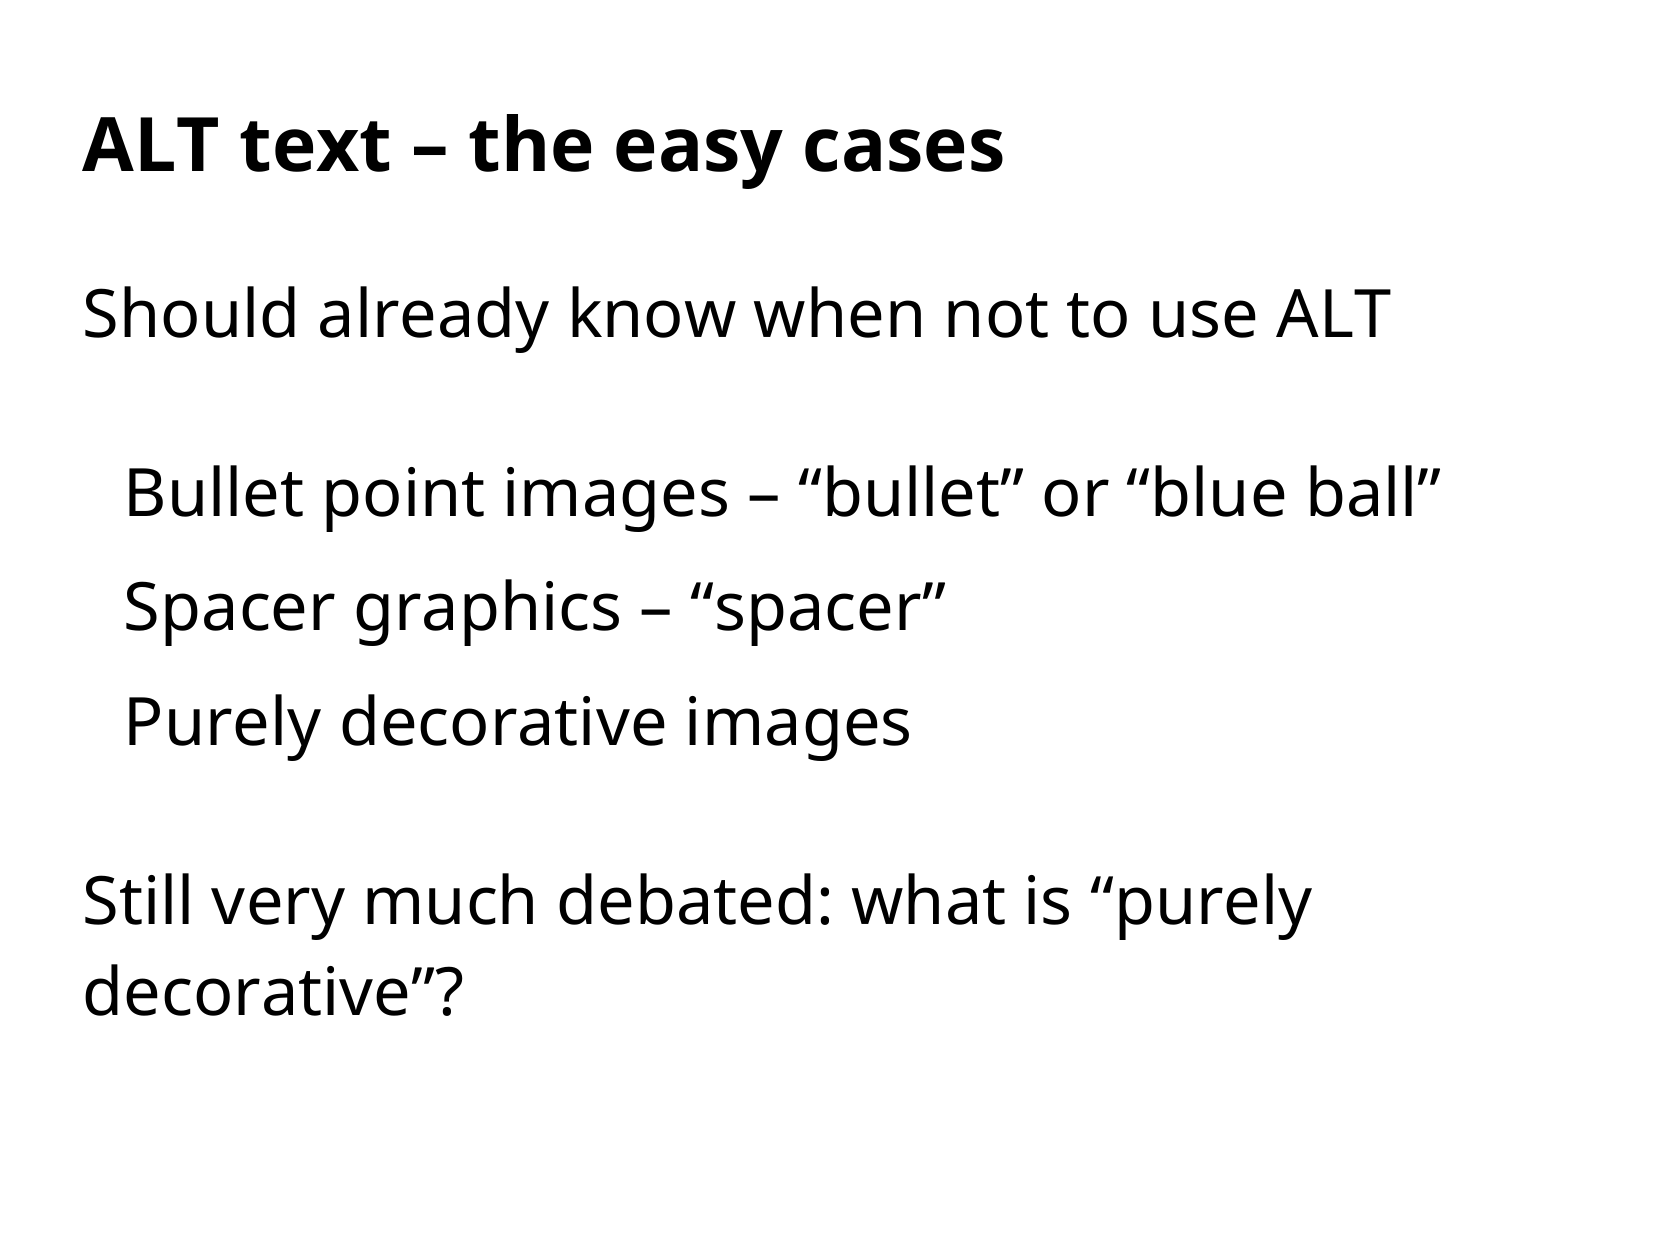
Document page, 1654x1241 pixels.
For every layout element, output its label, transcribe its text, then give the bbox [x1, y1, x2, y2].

title ALT text – the easy cases [82, 86, 1571, 200]
list Should already know when not to use ALT Bullet point images – “bullet” or “blue ball” Spacer graphics – “spacer” Purely decorative images Still very much debated: what is “purely decorative”? [82, 265, 1571, 1137]
